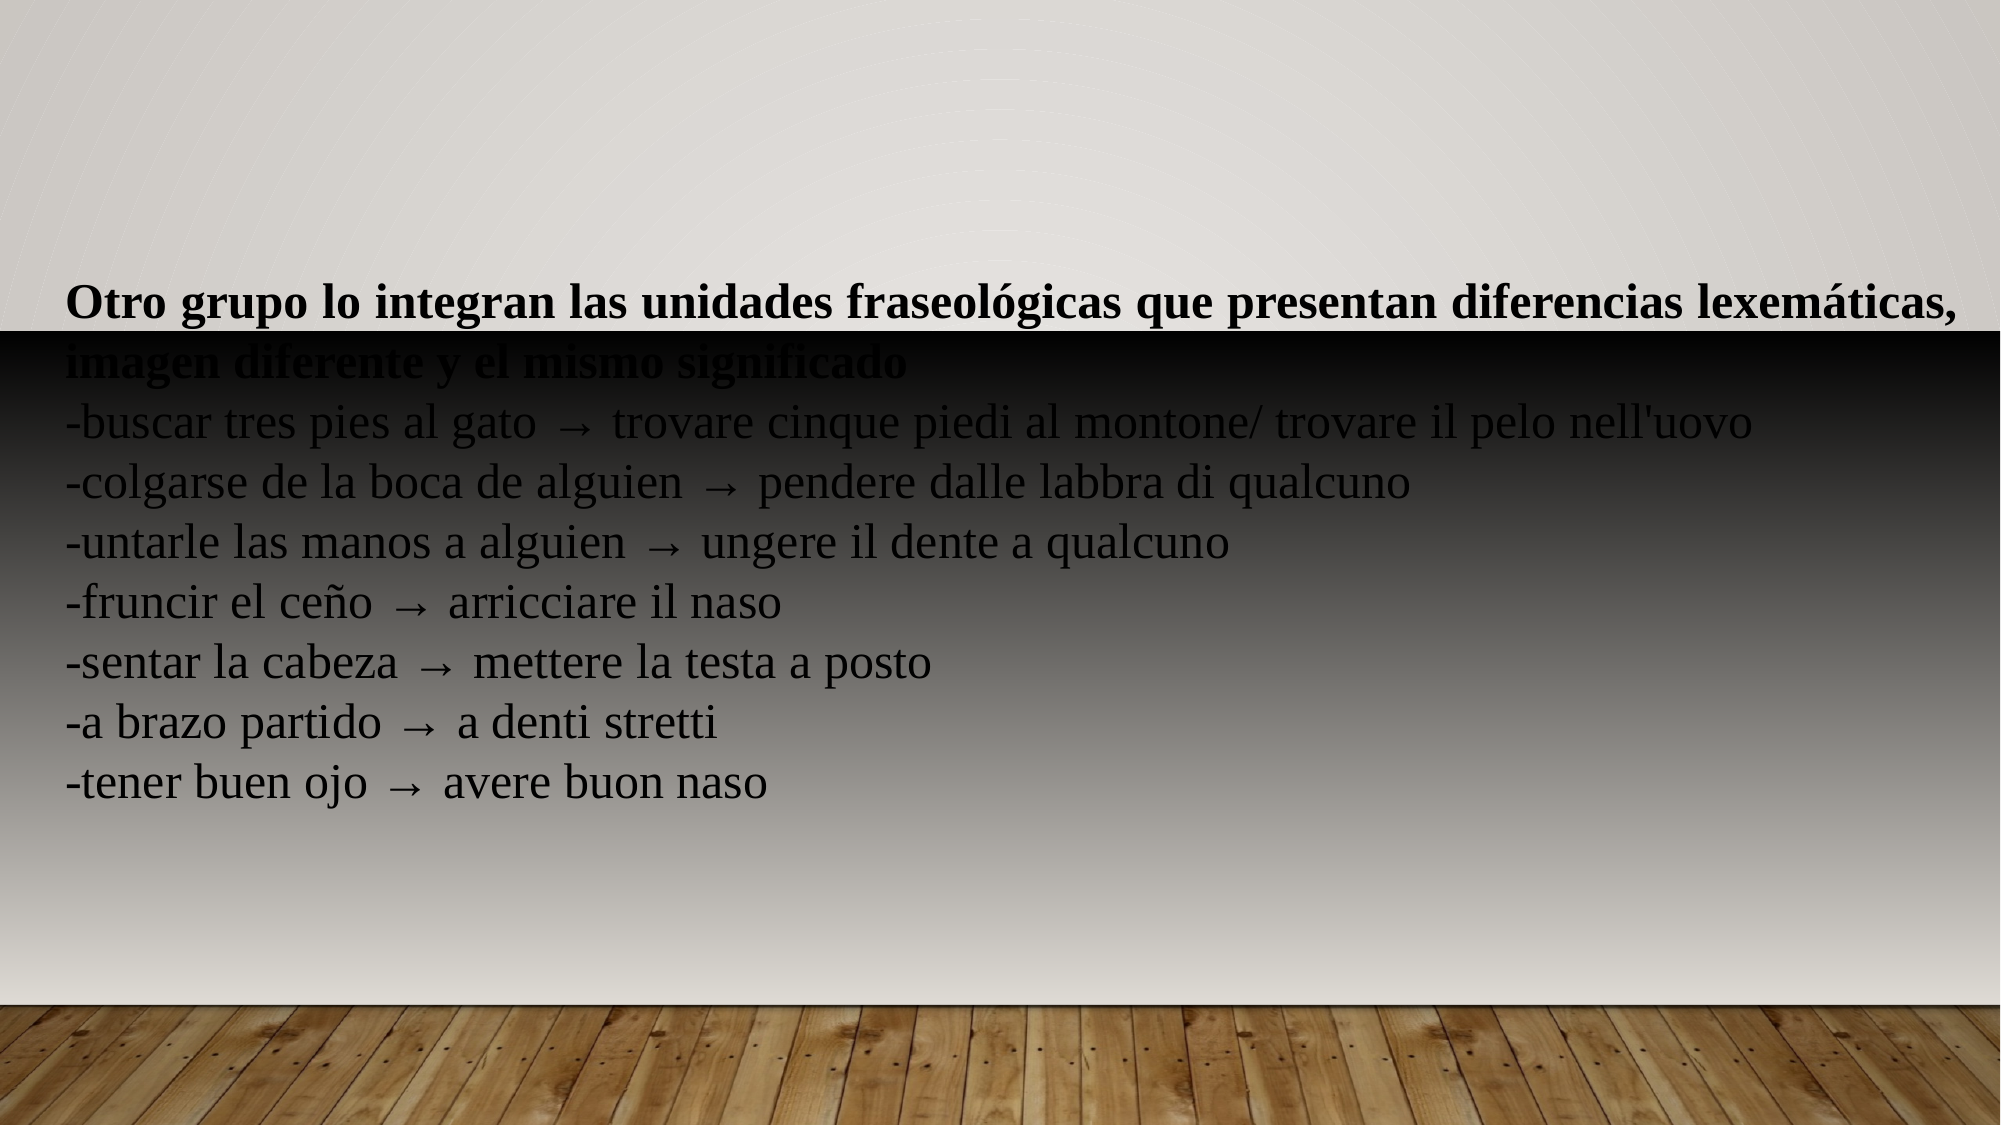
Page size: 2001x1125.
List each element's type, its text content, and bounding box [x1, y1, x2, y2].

text_box Otro grupo lo integran las unidades fraseológicas que presentan diferencias lexemáticas, imagen diferente y el mismo significado -buscar tres pies al gato → trovare cinque piedi al montone/ trovare il pelo nell'uovo -colgarse de la boca de alguien → pendere dalle labbra di qualcuno -untarle las manos a alguien → ungere il dente a qualcuno -fruncir el ceño → arricciare il naso -sentar la cabeza → mettere la testa a posto -a brazo partido → a denti stretti -tener buen ojo → avere buon naso [50, 260, 2000, 821]
